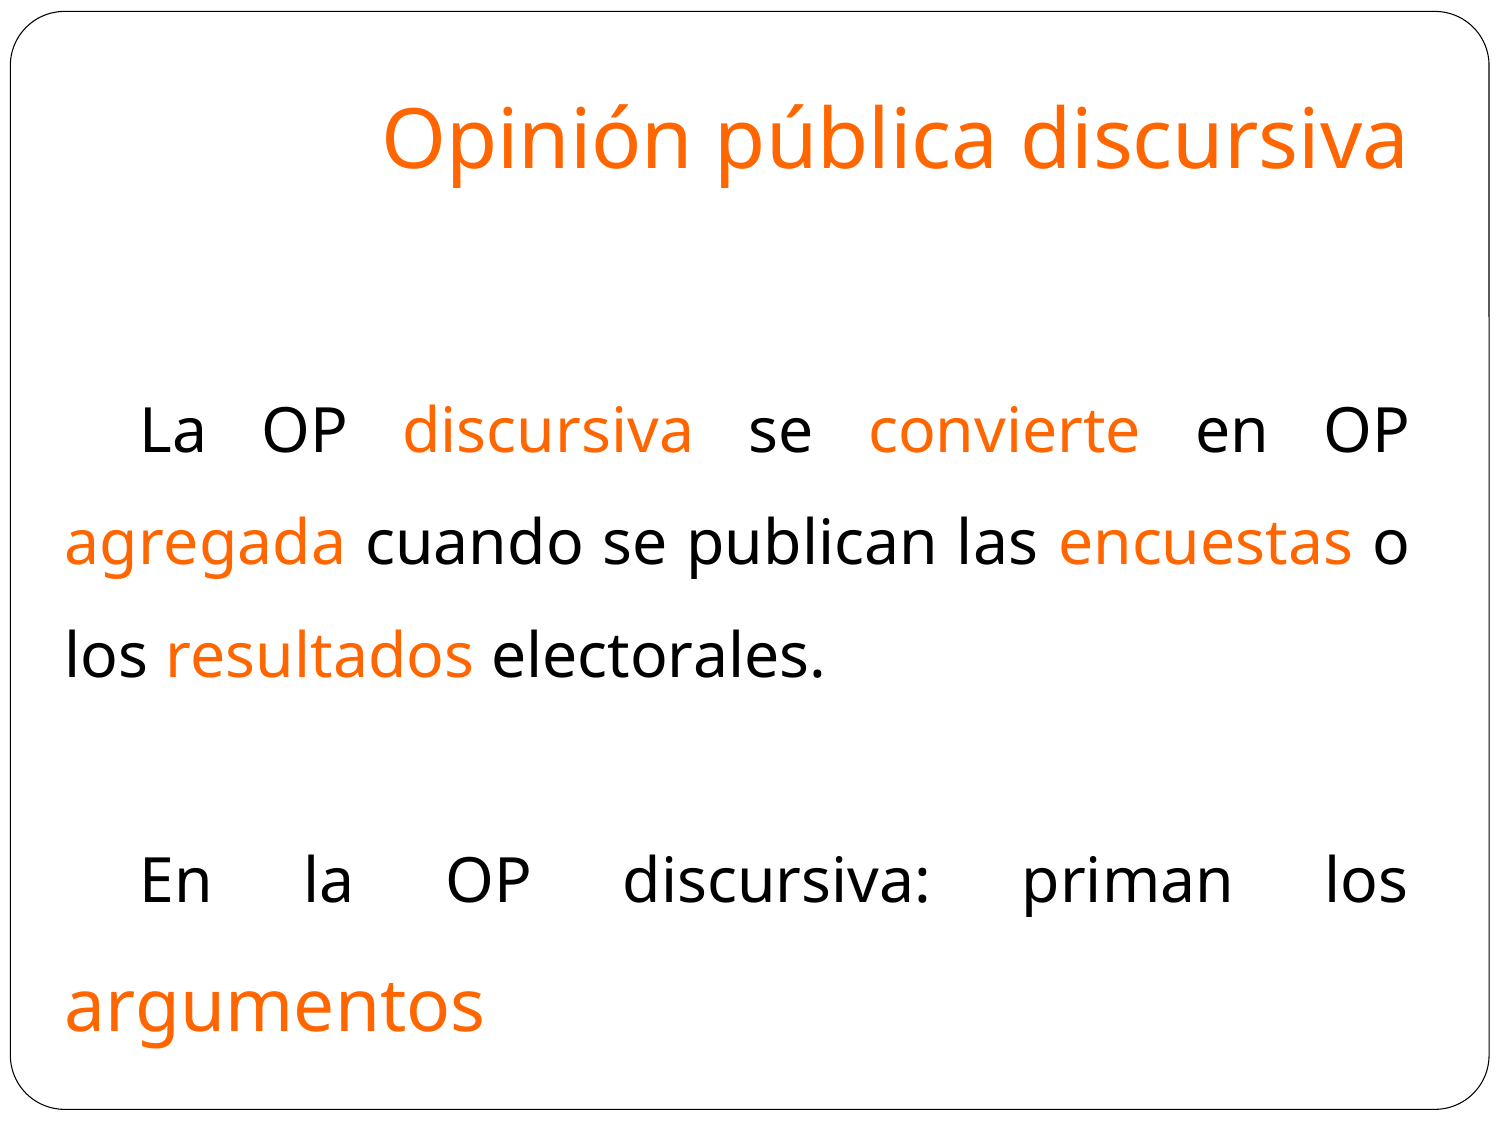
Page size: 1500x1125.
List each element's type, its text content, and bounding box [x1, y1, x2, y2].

text_box La OP discursiva se convierte en OP agregada cuando se publican las encuestas o los resultados electorales. En la OP discursiva: priman los argumentos [49, 299, 1425, 1054]
title Opinión pública discursiva [87, 45, 1426, 201]
